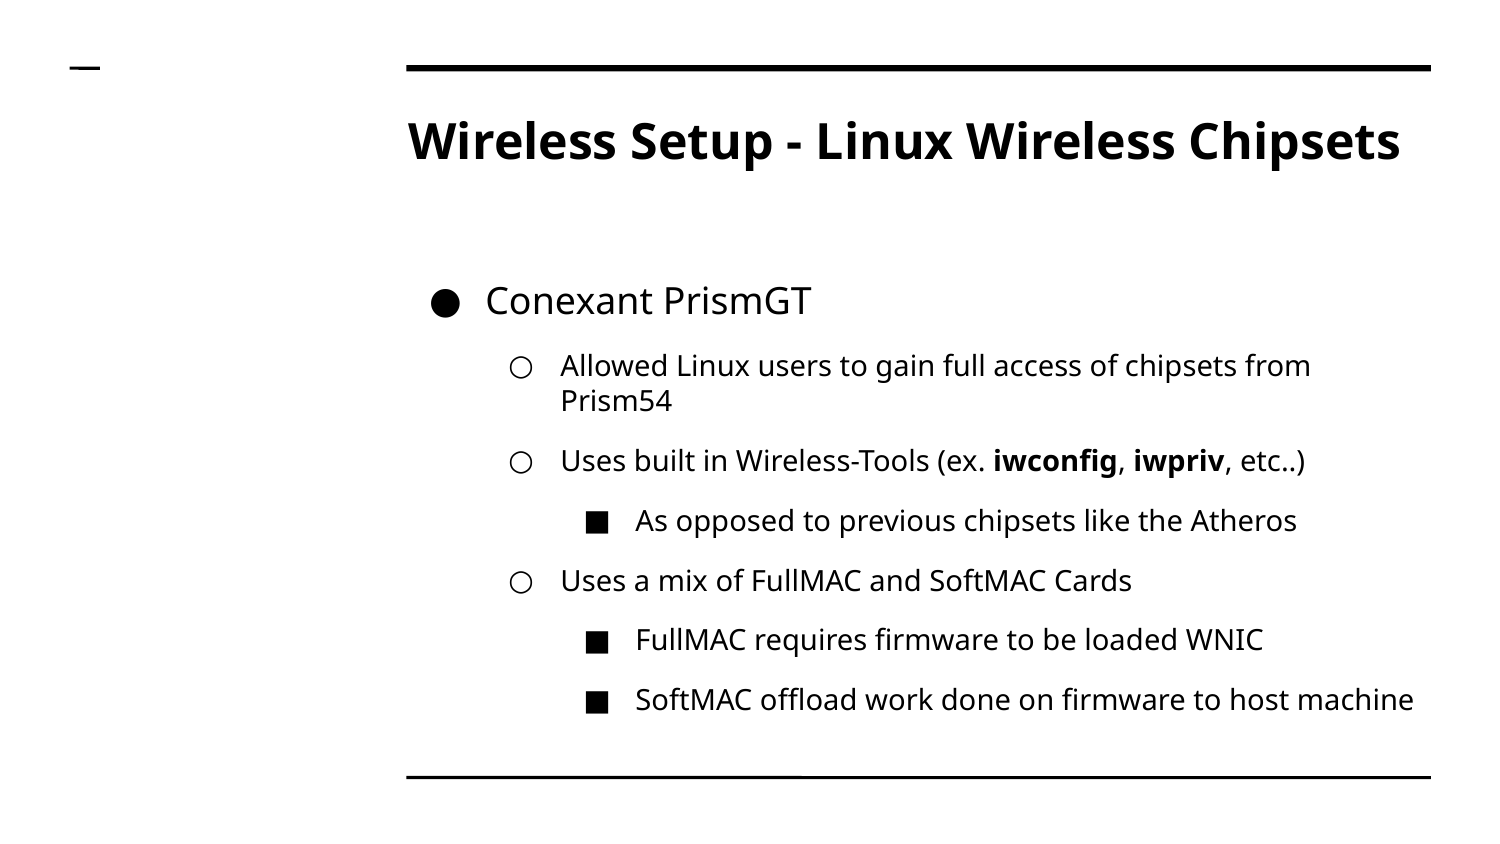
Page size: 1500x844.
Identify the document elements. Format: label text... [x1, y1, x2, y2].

list Conexant PrismGT Allowed Linux users to gain full access of chipsets from Prism54 Uses built in Wireless-Tools (ex. iwconfig, iwpriv, etc..) As opposed to previous chipsets like the Atheros Uses a mix of FullMAC and SoftMAC Cards FullMAC requires firmware to be loaded WNIC SoftMAC offload work done on firmware to host machine [395, 192, 1433, 755]
title Wireless Setup - Linux Wireless Chipsets [393, 94, 1431, 176]
